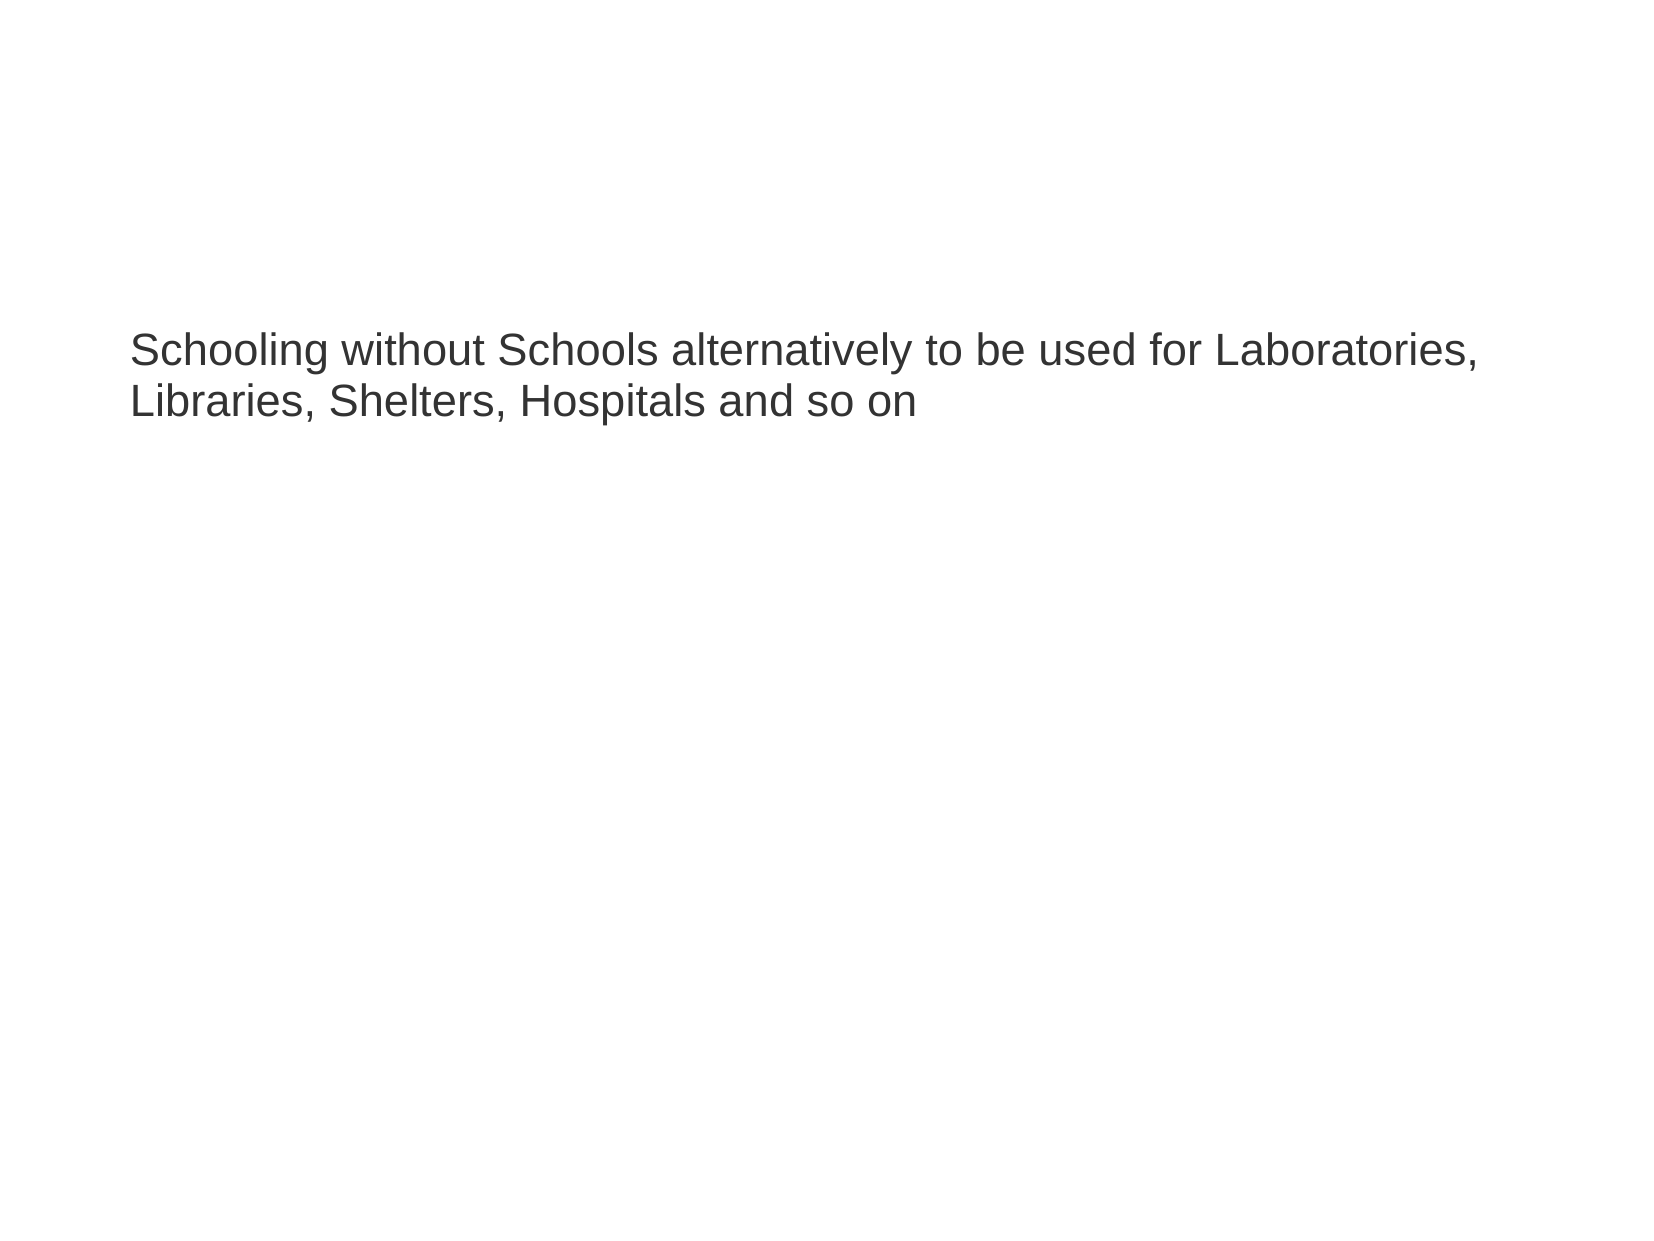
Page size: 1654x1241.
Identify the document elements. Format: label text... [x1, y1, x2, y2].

list Schooling without Schools alternatively to be used for Laboratories, Libraries, Shelters, Hospitals and so on [129, 324, 1489, 975]
